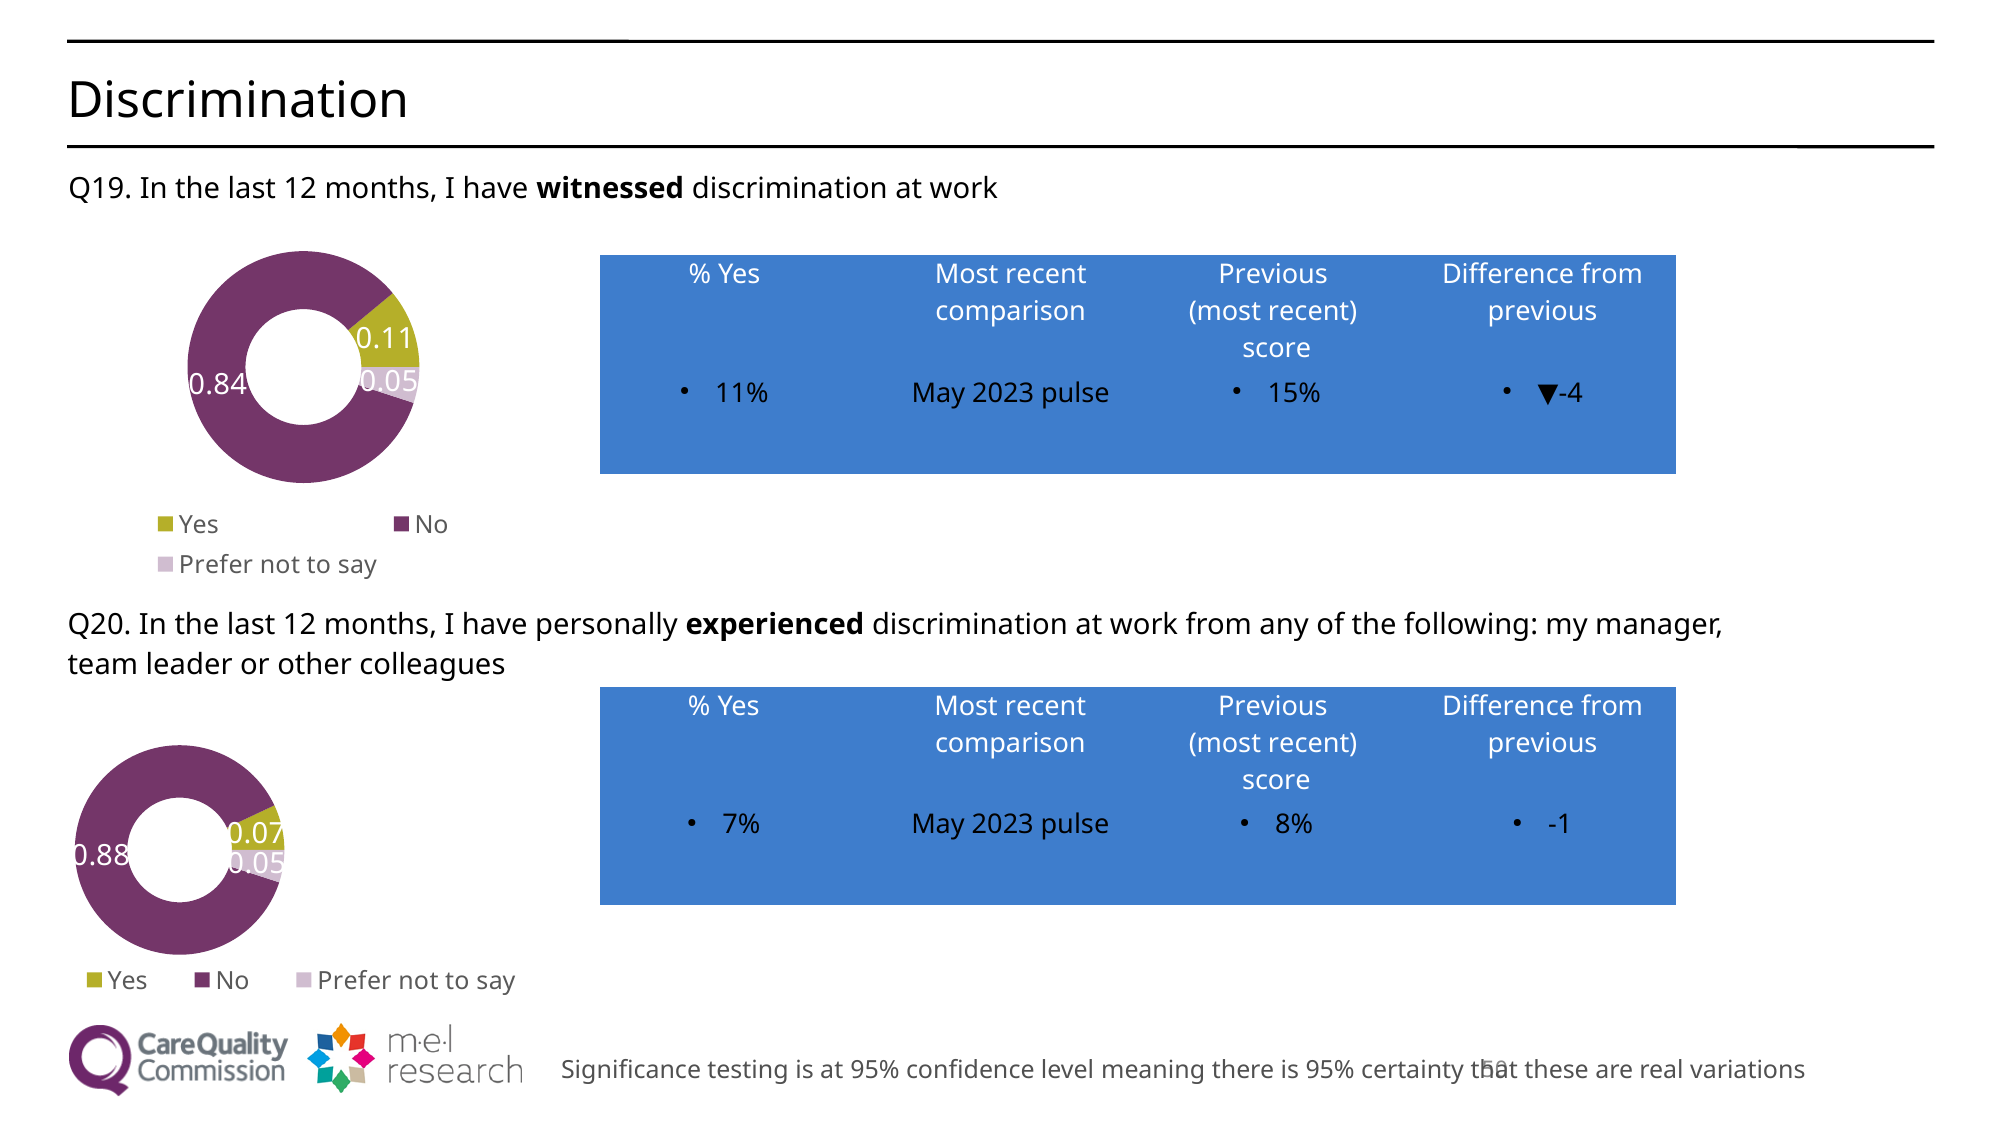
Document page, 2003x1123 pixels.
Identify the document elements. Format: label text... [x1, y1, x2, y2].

table_header [848, 687, 877, 805]
text_box Significance testing is at 95% confidence level meaning there is 95% certainty that these are real variations [546, 1041, 1904, 1083]
table_header Most recent comparison [878, 255, 1144, 373]
table_header % Yes [600, 687, 848, 805]
table_header Previous (most recent) score [1144, 255, 1410, 373]
slide_number 50 [1466, 1039, 1934, 1100]
table_cell [848, 805, 877, 905]
table_cell May 2023 pulse [878, 373, 1144, 474]
table_header [848, 255, 878, 373]
table_cell May 2023 pulse [877, 805, 1143, 905]
table_header Difference from previous [1410, 255, 1676, 373]
picture [307, 1023, 522, 1093]
chart [48, 678, 559, 1022]
title Discrimination [67, 48, 1935, 136]
table_cell 8% [1143, 805, 1409, 905]
table_cell 15% [1144, 373, 1410, 474]
table_header % Yes [600, 255, 848, 373]
table_header Most recent comparison [877, 687, 1143, 805]
chart [48, 244, 559, 588]
text_box Q20. In the last 12 months, I have personally experienced discrimination at work from any of the following: my manager, team leader or other colleagues [67, 598, 1746, 681]
table_header Previous (most recent) score [1143, 687, 1409, 805]
table_cell -1 [1409, 805, 1676, 905]
table_cell [848, 373, 878, 474]
picture [67, 1023, 291, 1099]
table_cell 11% [600, 373, 848, 474]
table_cell ▼-4 [1410, 373, 1676, 474]
text_box Q19. In the last 12 months, I have witnessed discrimination at work [68, 162, 1586, 204]
table_cell 7% [600, 805, 848, 905]
table_header Difference from previous [1409, 687, 1676, 805]
